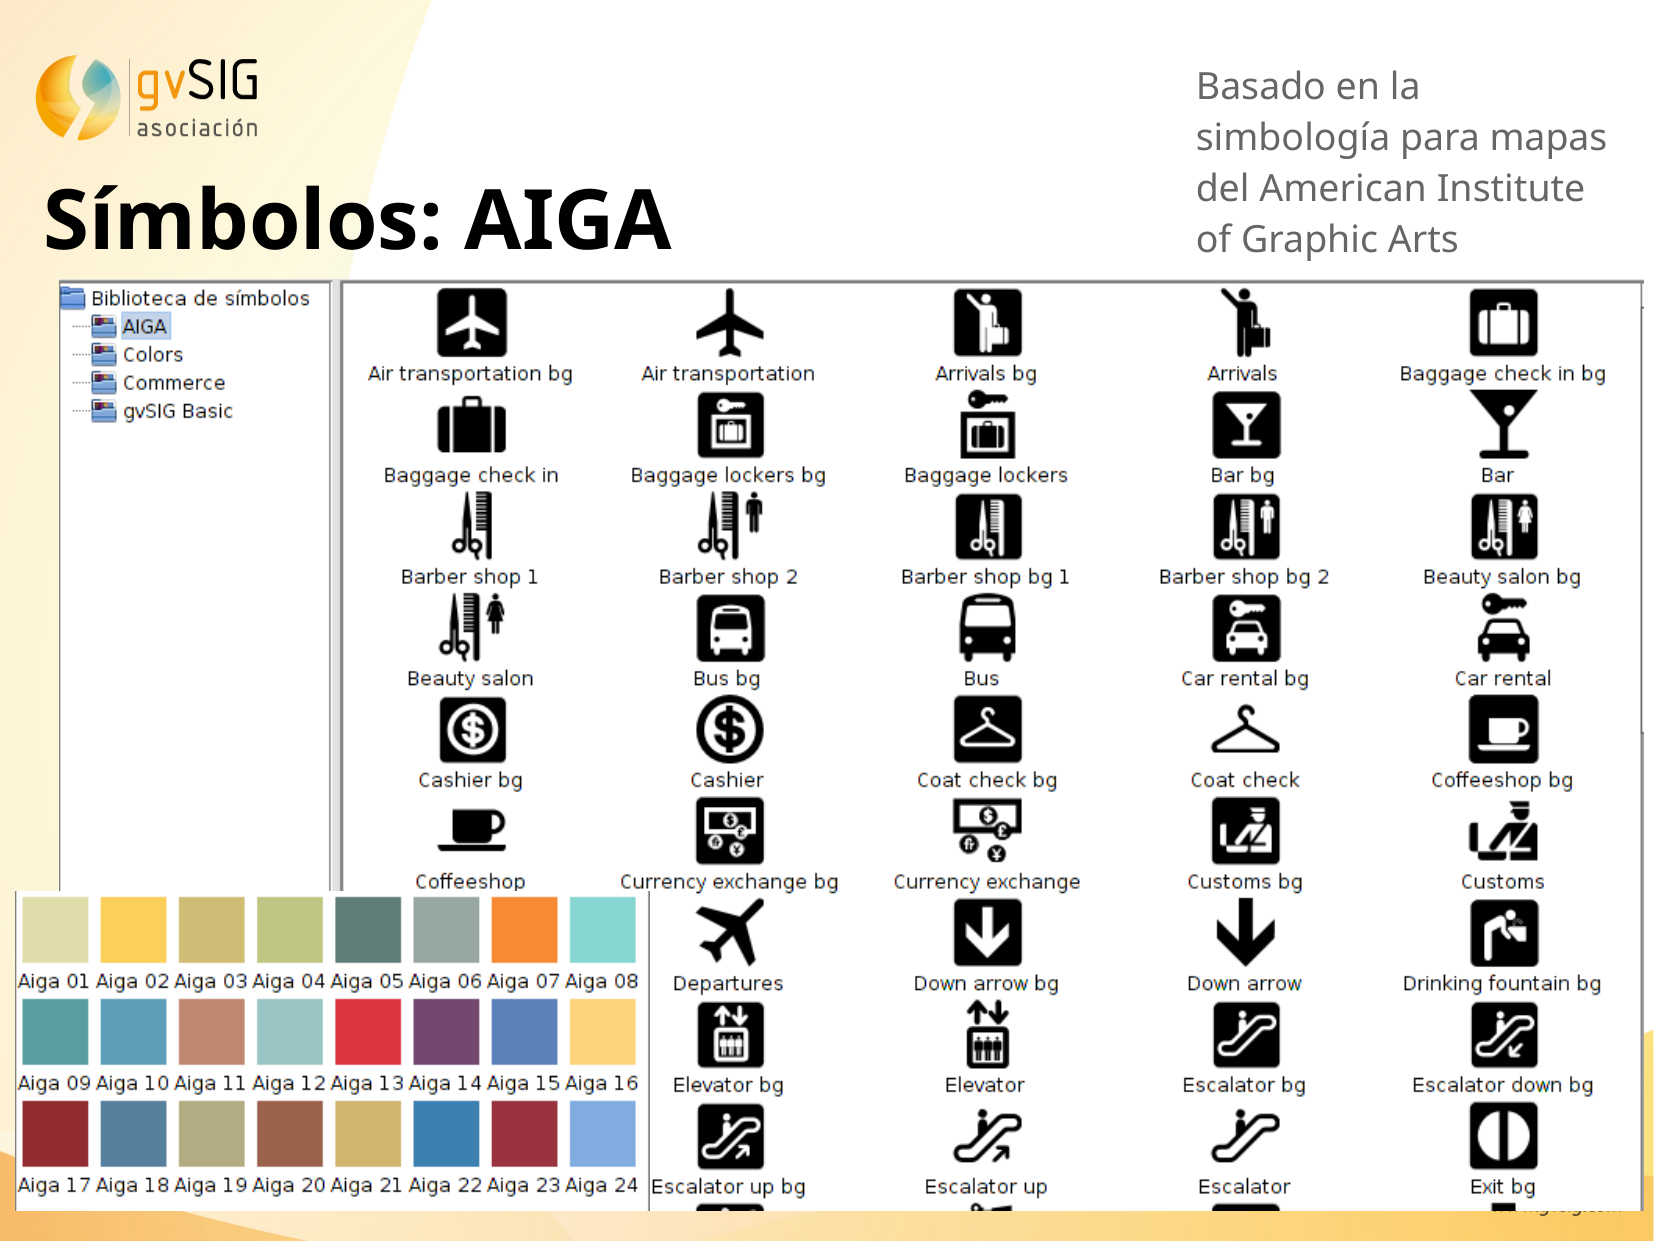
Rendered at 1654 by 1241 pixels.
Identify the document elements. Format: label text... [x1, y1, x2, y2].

title Símbolos: AIGA [43, 170, 1531, 265]
picture [0, 0, 1654, 1241]
text_box Basado en la simbología para mapas del American Institute of Graphic Arts [1181, 52, 1625, 237]
